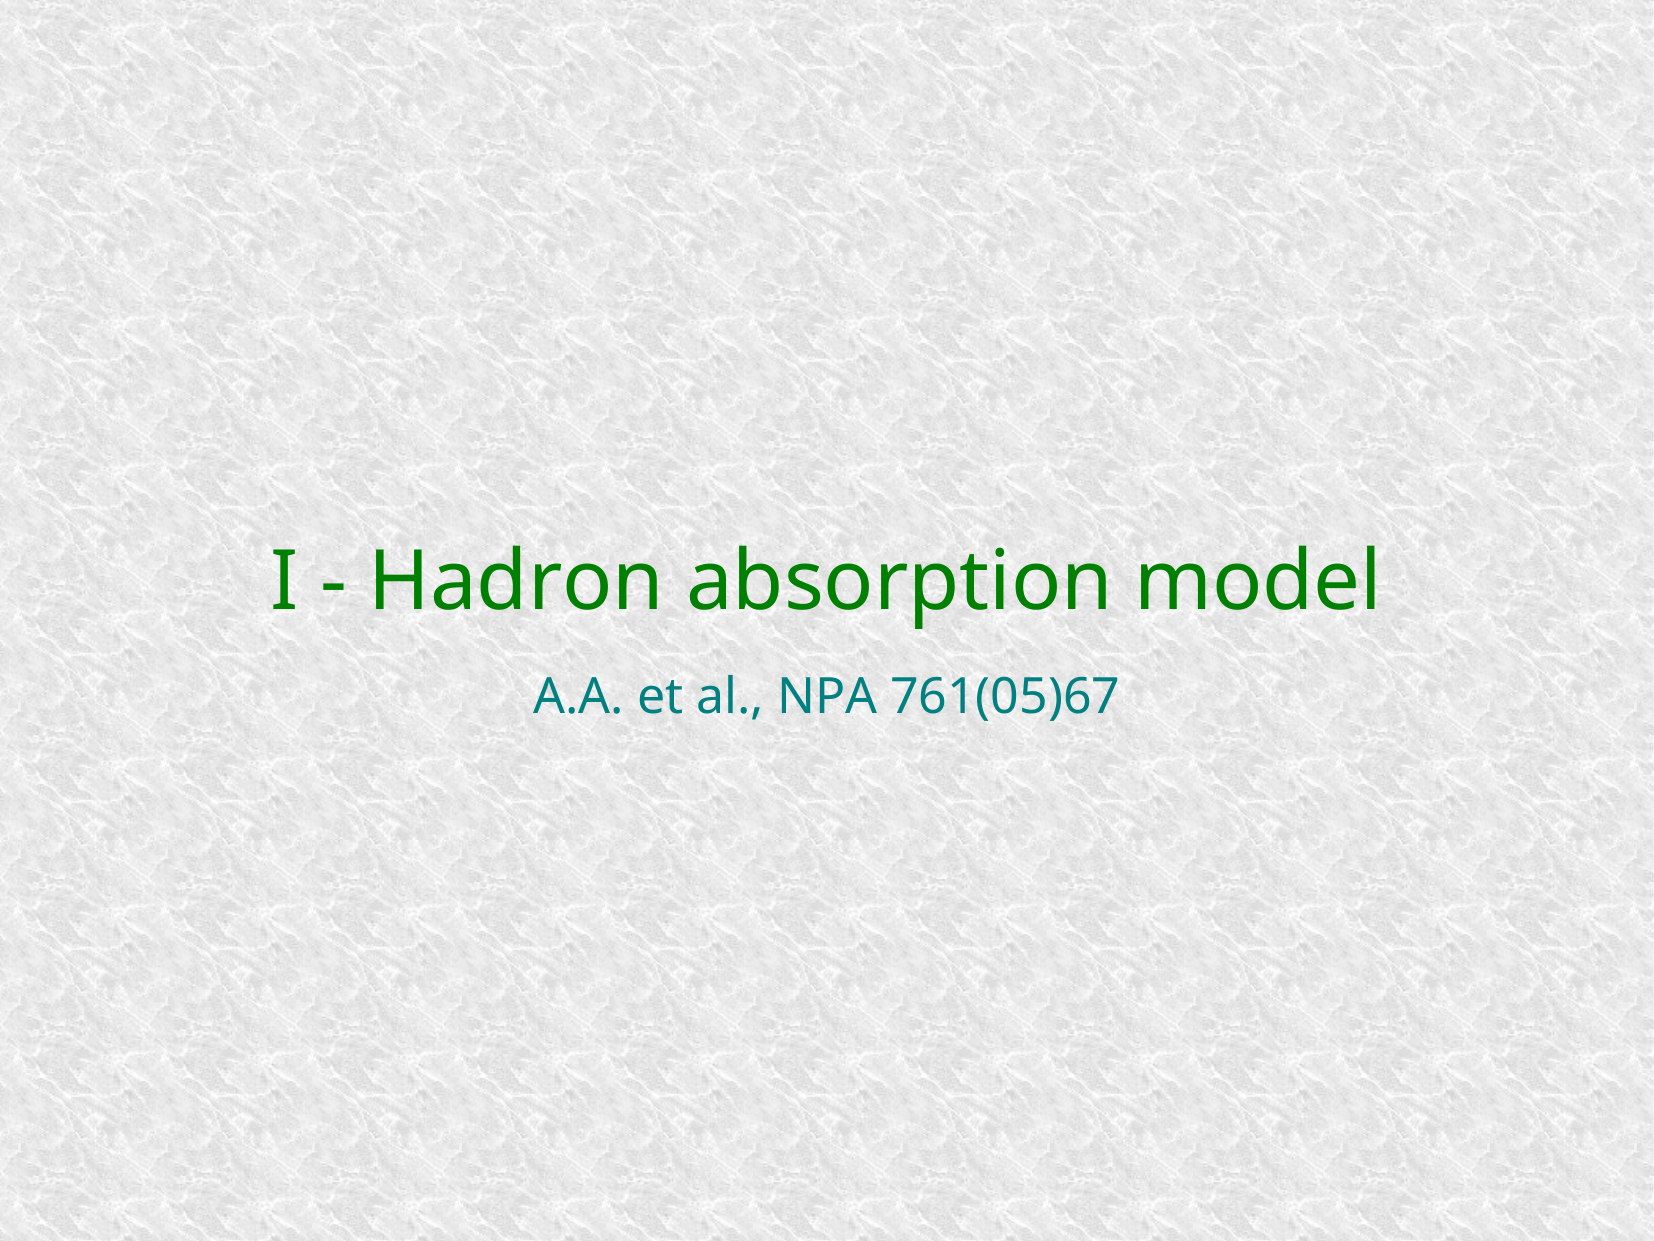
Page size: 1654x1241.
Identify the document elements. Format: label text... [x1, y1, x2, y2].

text_box I - Hadron absorption model [53, 512, 1600, 671]
picture [0, 0, 1654, 1241]
text_box A.A. et al., NPA 761(05)67 [501, 652, 1152, 728]
